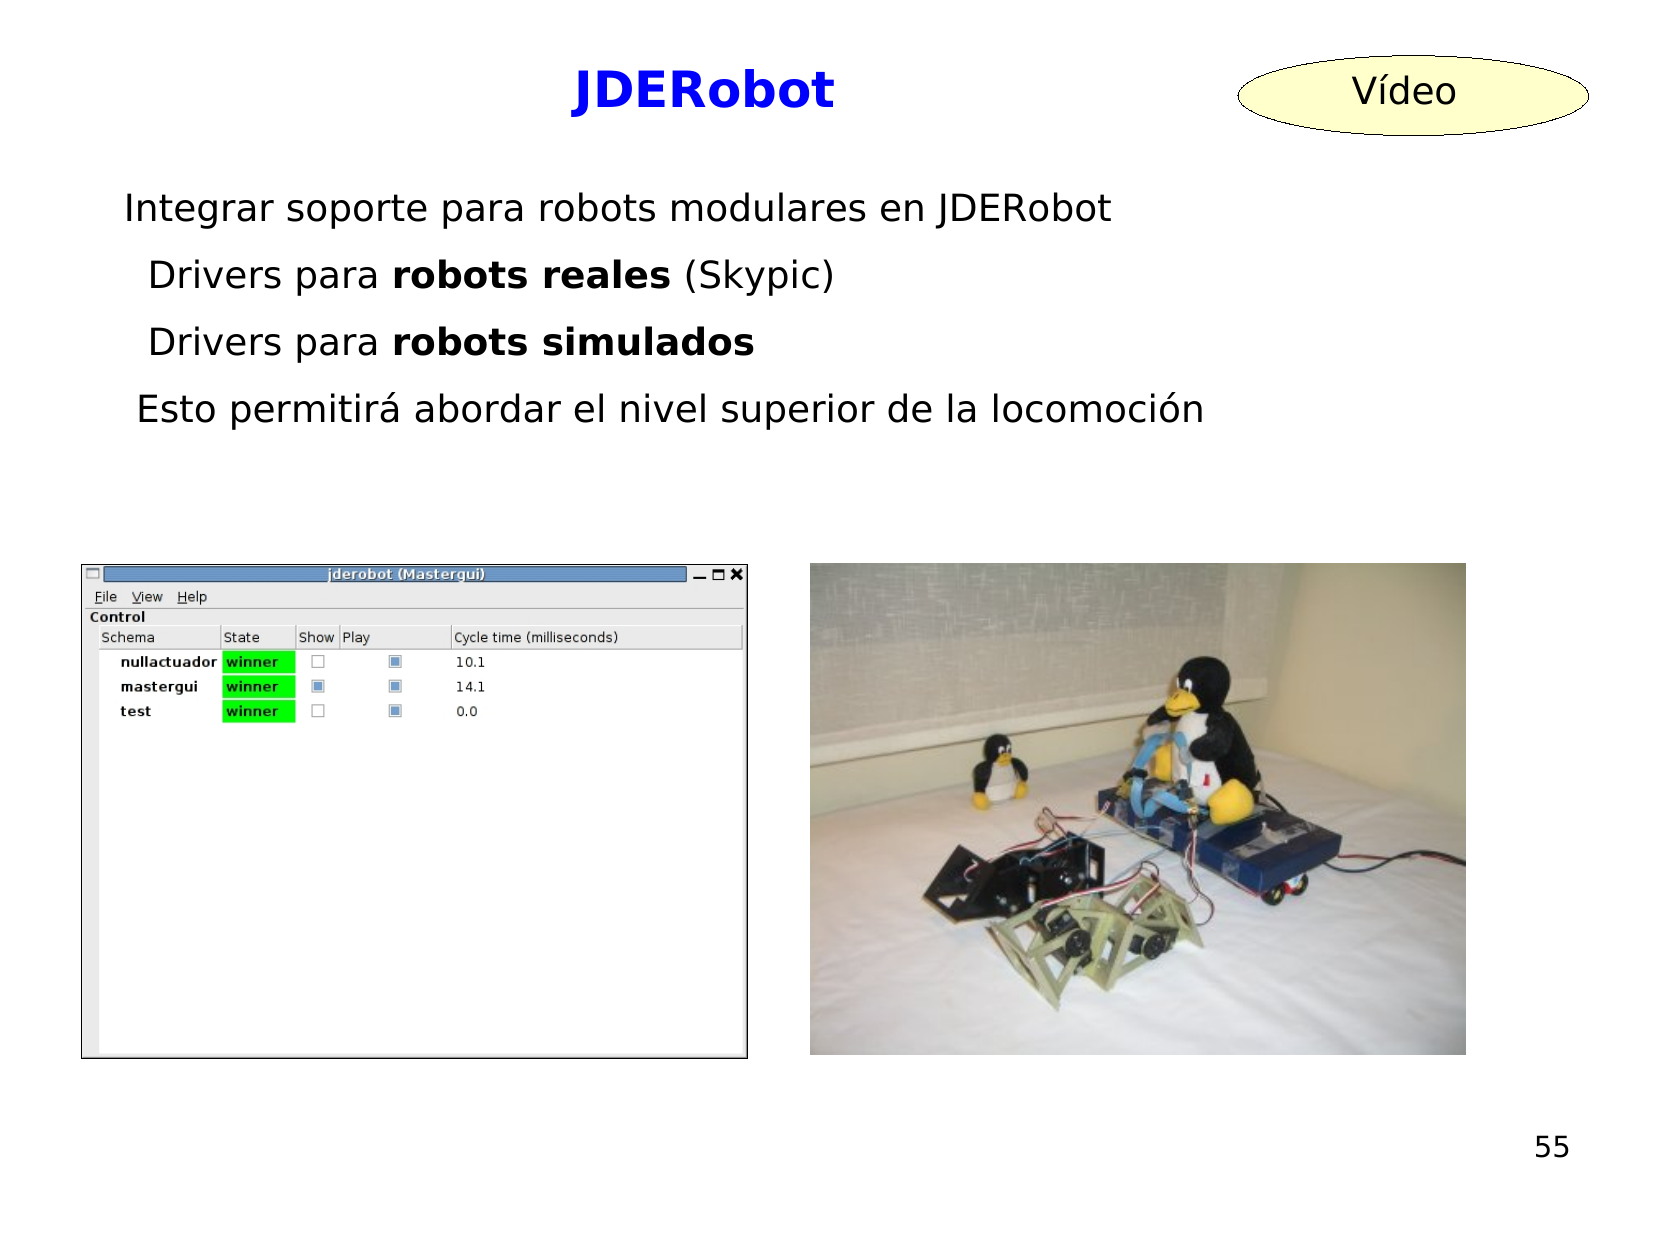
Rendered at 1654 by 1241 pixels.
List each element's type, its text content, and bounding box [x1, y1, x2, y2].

picture [810, 563, 1466, 1055]
text_box [1237, 55, 1589, 136]
text_box Integrar soporte para robots modulares en JDERobot Drivers para robots reales (Skypic) Drivers para robots simulados Esto permitirá abordar el nivel superior de la locomoción [97, 178, 1235, 439]
text_box JDERobot [560, 53, 851, 127]
text_box Vídeo [1336, 62, 1473, 122]
picture [81, 564, 748, 1059]
